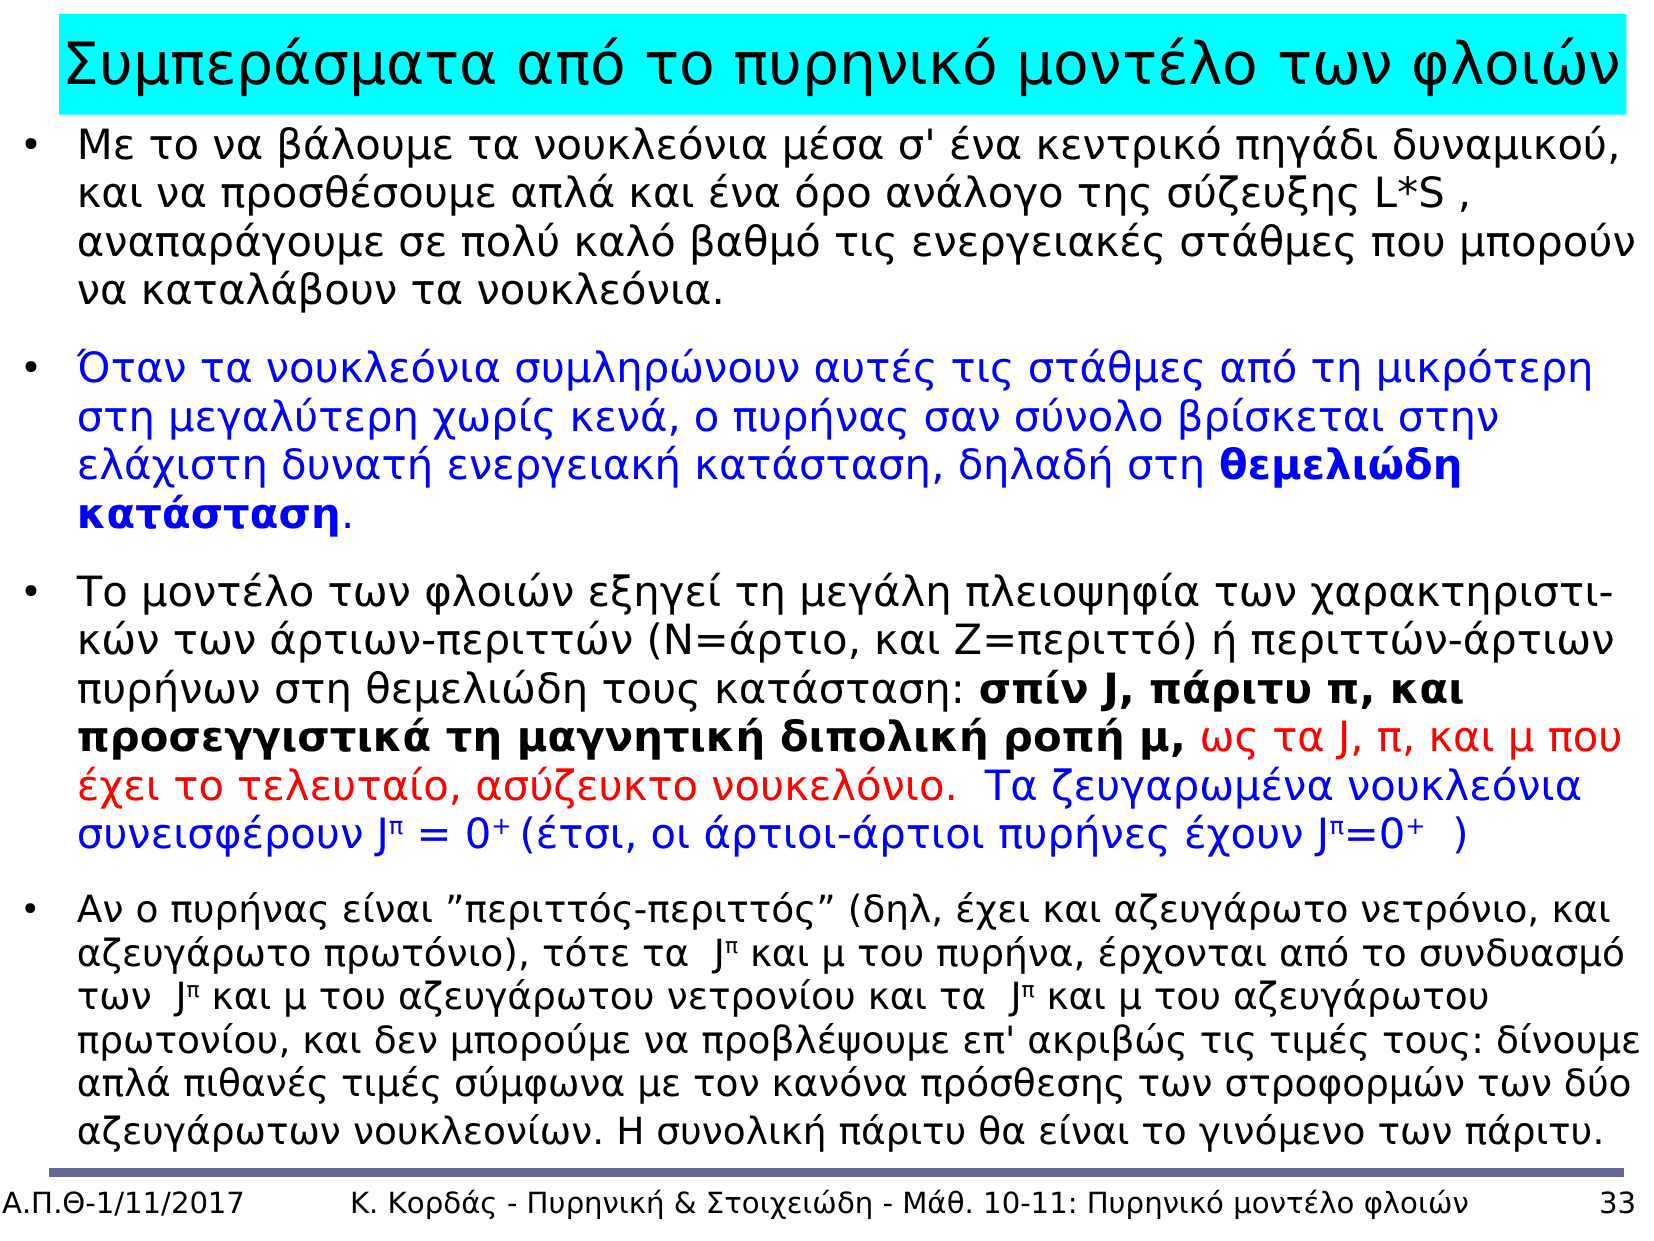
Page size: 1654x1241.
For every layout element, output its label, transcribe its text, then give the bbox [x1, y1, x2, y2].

title Συμπεράσματα από το πυρηνικό μοντέλο των φλοιών [59, 13, 1627, 115]
list Με το να βάλουμε τα νουκλεόνια μέσα σ' ένα κεντρικό πηγάδι δυναμικού, και να προσθέσουμε απλά και ένα όρο ανάλογο της σύζευξης L*S , αναπαράγουμε σε πολύ καλό βαθμό τις ενεργειακές στάθμες που μπορούν να καταλάβουν τα νουκλεόνια. Όταν τα νουκλεόνια συμληρώνουν αυτές τις στάθμες από τη μικρότερη στη μεγαλύτερη χωρίς κενά, ο πυρήνας σαν σύνολο βρίσκεται στην ελάχιστη δυνατή ενεργειακή κατάσταση, δηλαδή στη θεμελιώδη κατάσταση. Το μοντέλο των φλοιών εξηγεί τη μεγάλη πλειοψηφία των χαρακτηριστι- κών των άρτιων-περιττών (Ν=άρτιο, και Ζ=περιττό) ή περιττών-άρτιων πυρήνων στη θεμελιώδη τους κατάσταση: σπίν J, πάριτυ π, και προσεγγιστικά τη μαγνητική διπολική ροπή μ, ως τα J, π, και μ που έχει το τελευταίο, ασύζευκτο νουκελόνιο. Τα ζευγαρωμένα νουκλεόνια συνεισφέρουν Jπ = 0+ (έτσι, οι άρτιοι-άρτιοι πυρήνες έχουν Jπ=0+ ) Αν ο πυρήνας είναι ”περιττός-περιττός” (δηλ, έχει και αζευγάρωτο νετρόνιο, και αζευγάρωτο πρωτόνιο), τότε τα Jπ και μ του πυρήνα, έρχονται από το συνδυασμό των Jπ και μ του αζευγάρωτου νετρονίου και τα Jπ και μ του αζευγάρωτου πρωτονίου, και δεν μπορούμε να προβλέψουμε επ' ακριβώς τις τιμές τους: δίνουμε απλά πιθανές τιμές σύμφωνα με τον κανόνα πρόσθεσης των στροφορμών των δύο αζευγάρωτων νουκλεονίων. Η συνολική πάριτυ θα είναι το γινόμενο των πάριτυ. [5, 120, 1654, 1168]
